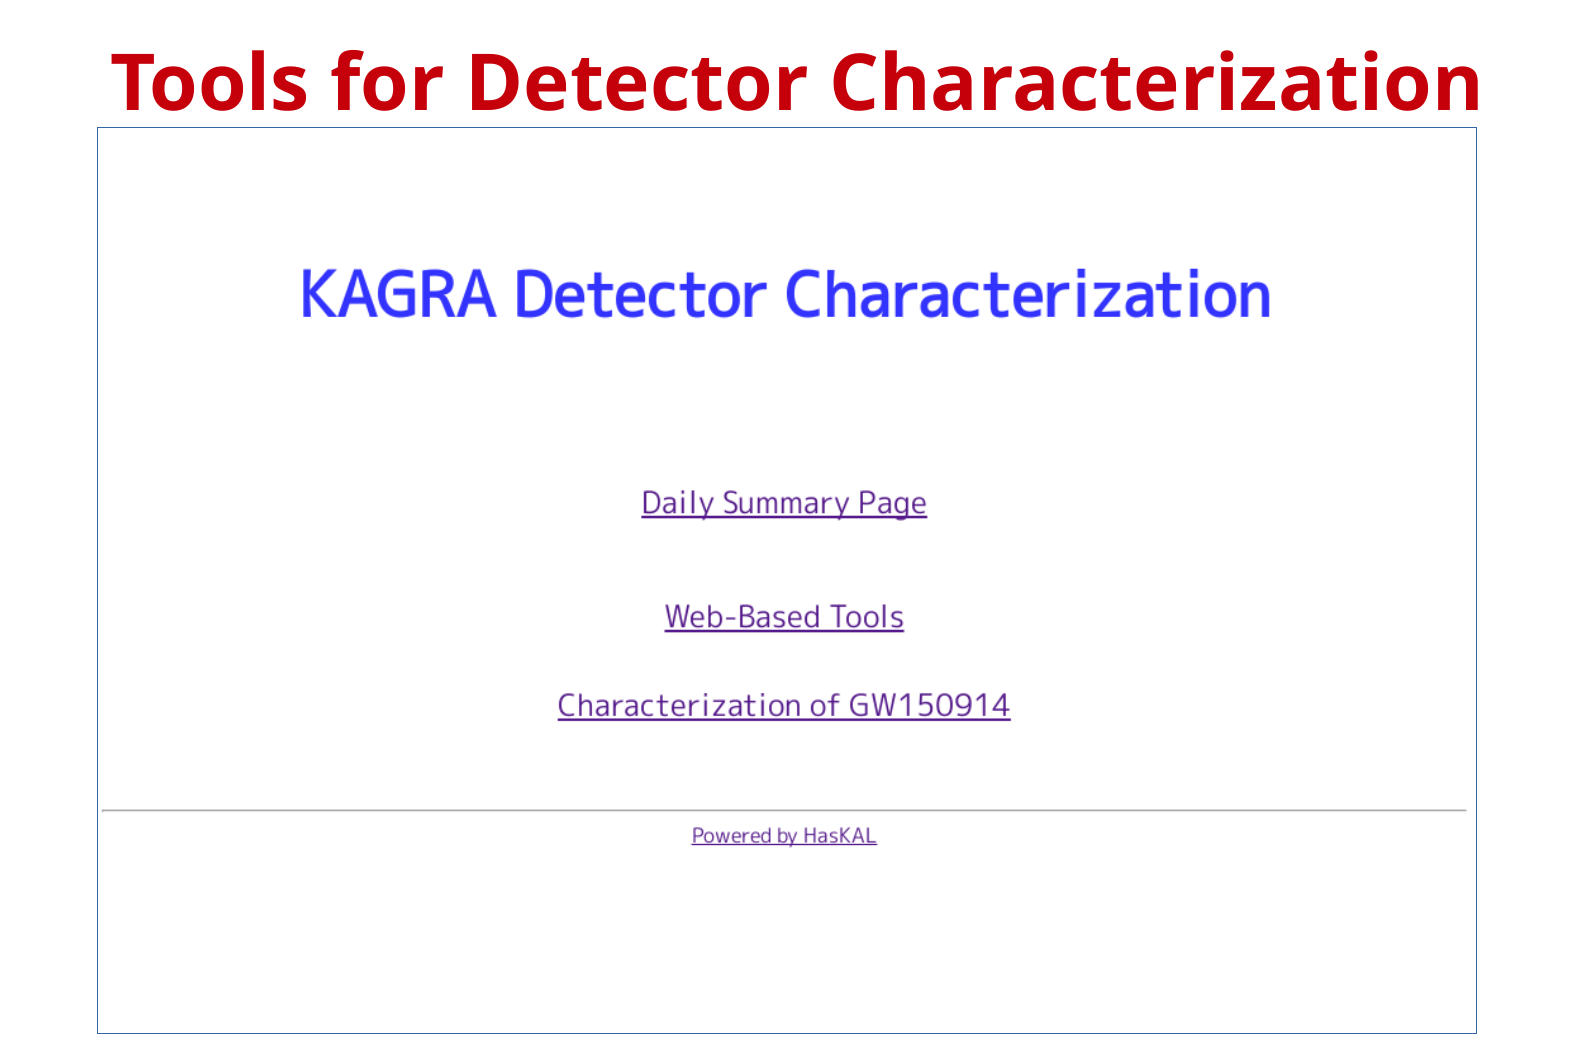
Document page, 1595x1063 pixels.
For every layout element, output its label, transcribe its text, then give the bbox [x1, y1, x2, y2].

title Tools for Detector Characterization [79, 32, 1515, 128]
picture [97, 127, 1477, 1034]
